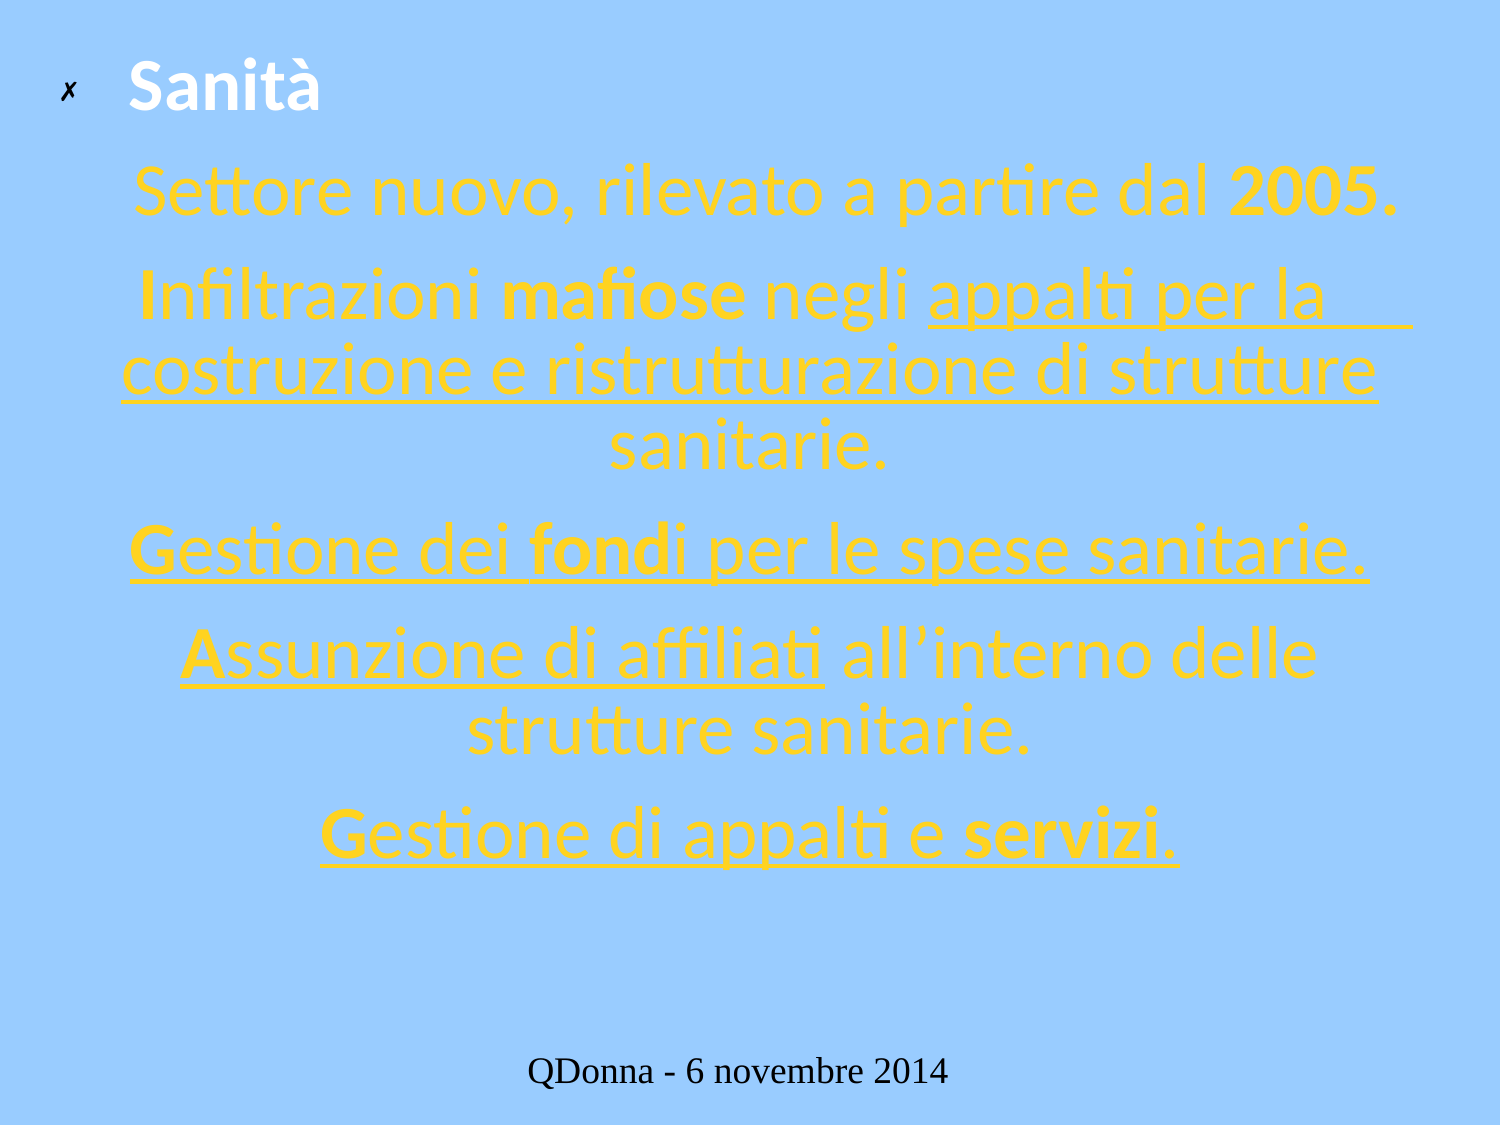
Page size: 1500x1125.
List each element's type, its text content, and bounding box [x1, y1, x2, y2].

list Sanità Settore nuovo, rilevato a partire dal 2005. Infiltrazioni mafiose negli appalti per la costruzione e ristrutturazione di strutture sanitarie. Gestione dei fondi per le spese sanitarie. Assunzione di affiliati all’interno delle strutture sanitarie. Gestione di appalti e servizi. [46, 46, 1454, 1079]
